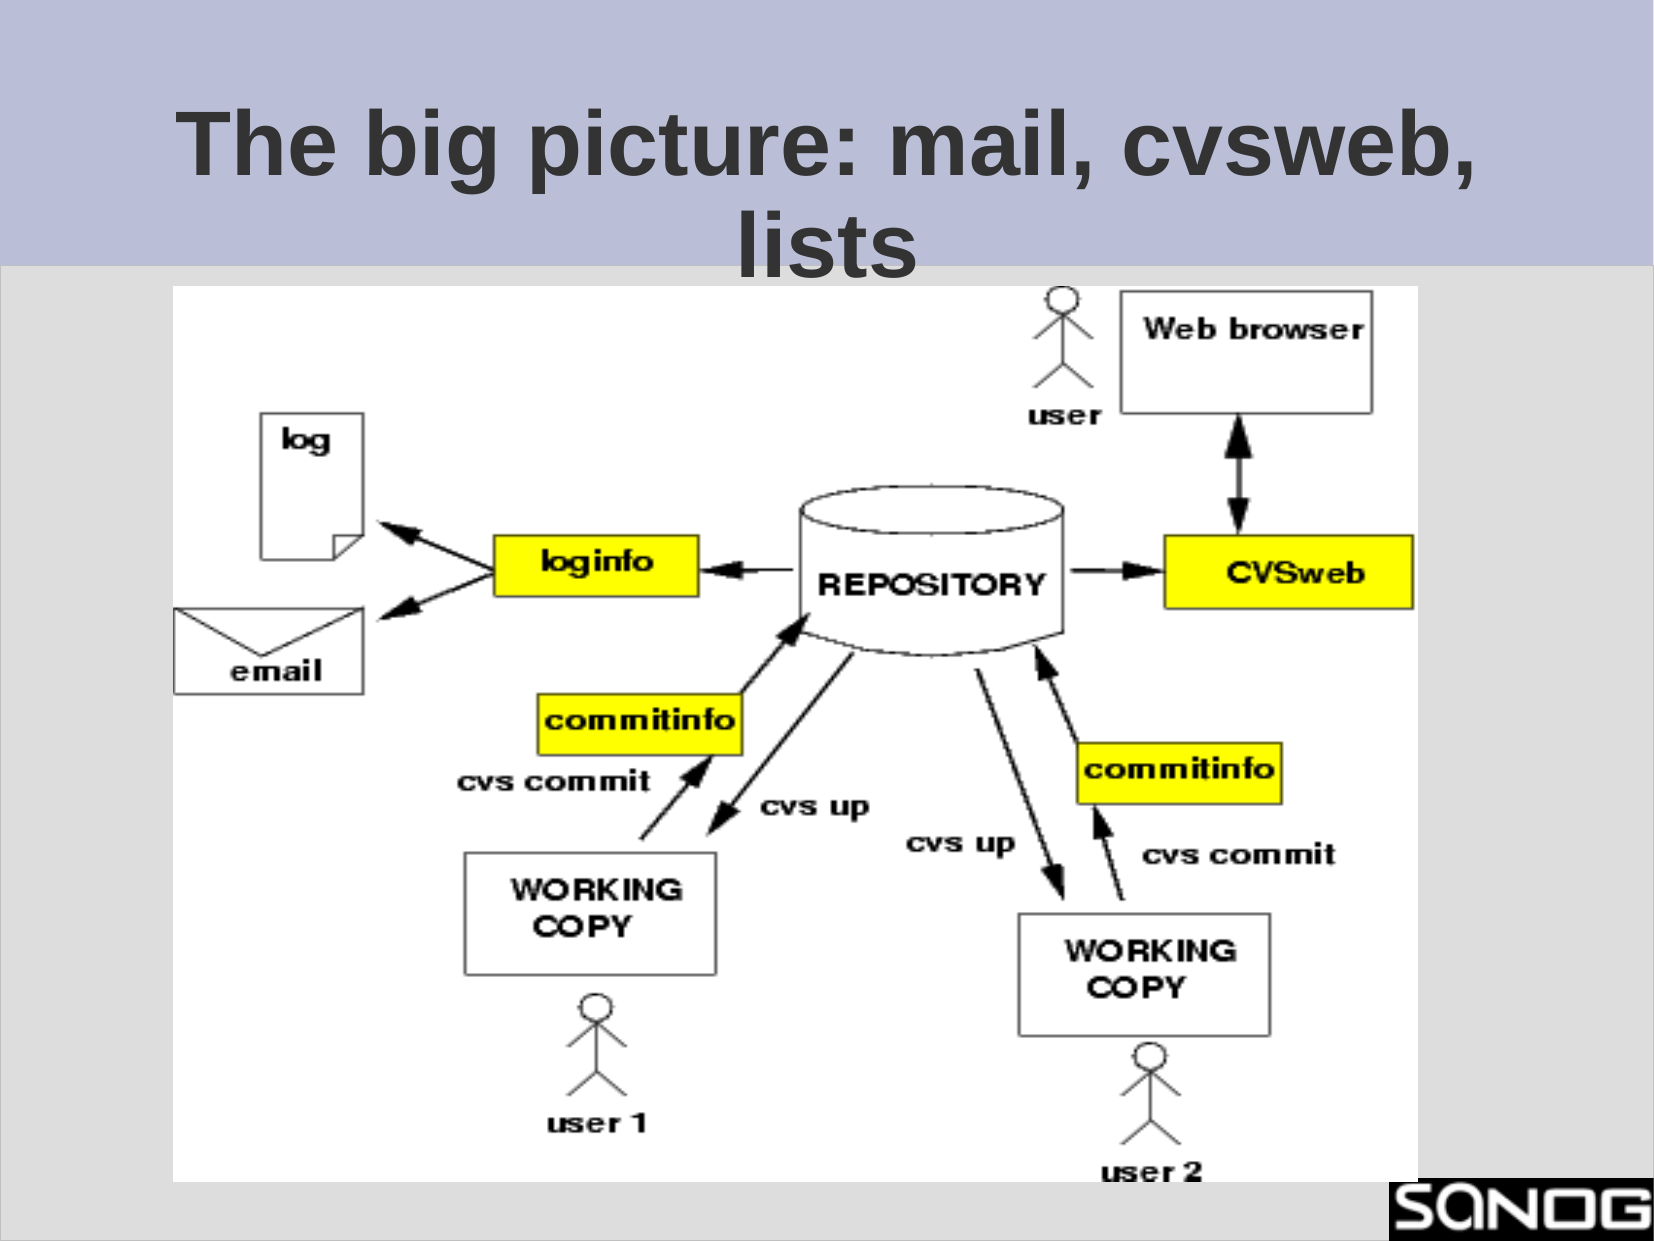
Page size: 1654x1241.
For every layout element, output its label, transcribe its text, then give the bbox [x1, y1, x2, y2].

title The big picture: mail, cvsweb, lists [121, 91, 1534, 299]
picture [173, 286, 1654, 1241]
